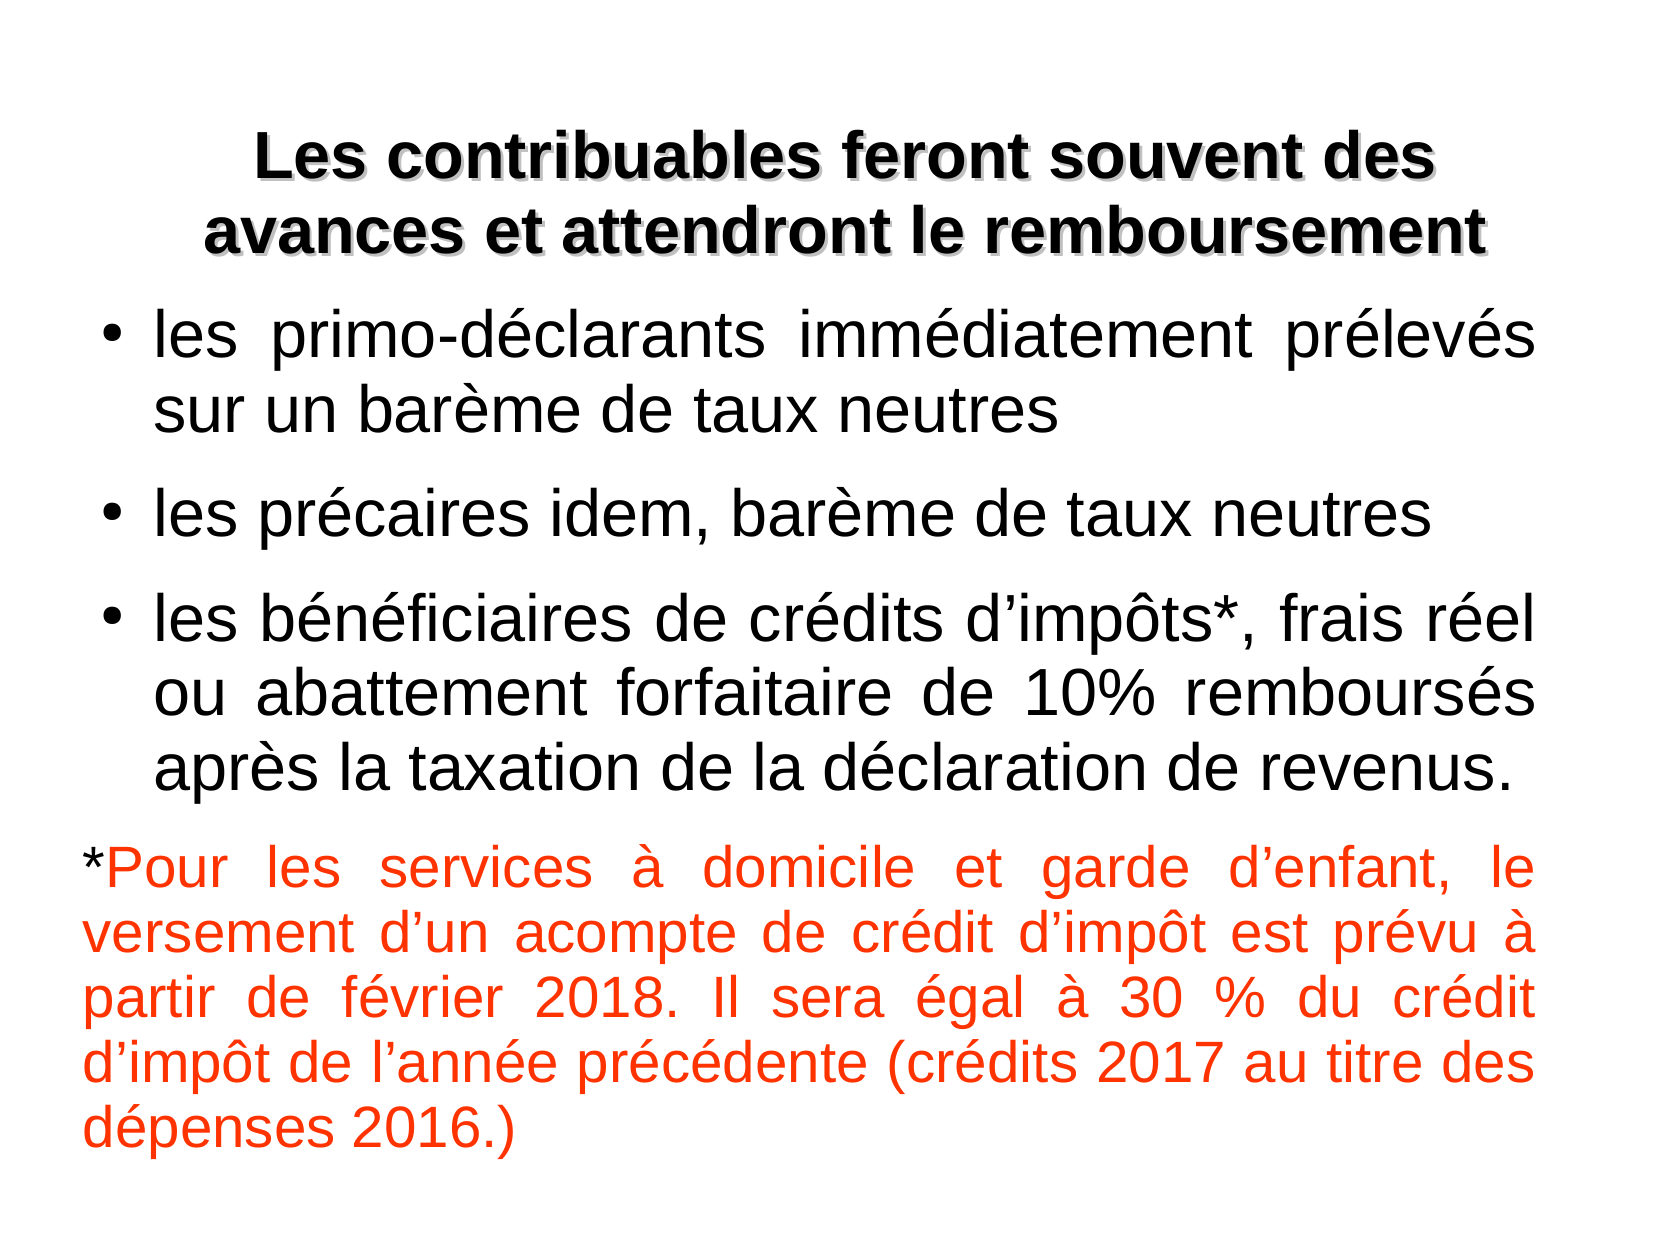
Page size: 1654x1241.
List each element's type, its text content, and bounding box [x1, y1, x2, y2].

list Les contribuables feront souvent des avances et attendront le remboursement les primo-déclarants immédiatement prélevés sur un barème de taux neutres les précaires idem, barème de taux neutres les bénéficiaires de crédits d’impôts*, frais réel ou abattement forfaitaire de 10% remboursés après la taxation de la déclaration de revenus. *Pour les services à domicile et garde d’enfant, le versement d’un acompte de crédit d’impôt est prévu à partir de février 2018. Il sera égal à 30 % du crédit d’impôt de l’année précédente (crédits 2017 au titre des dépenses 2016.) [82, 118, 1538, 1146]
